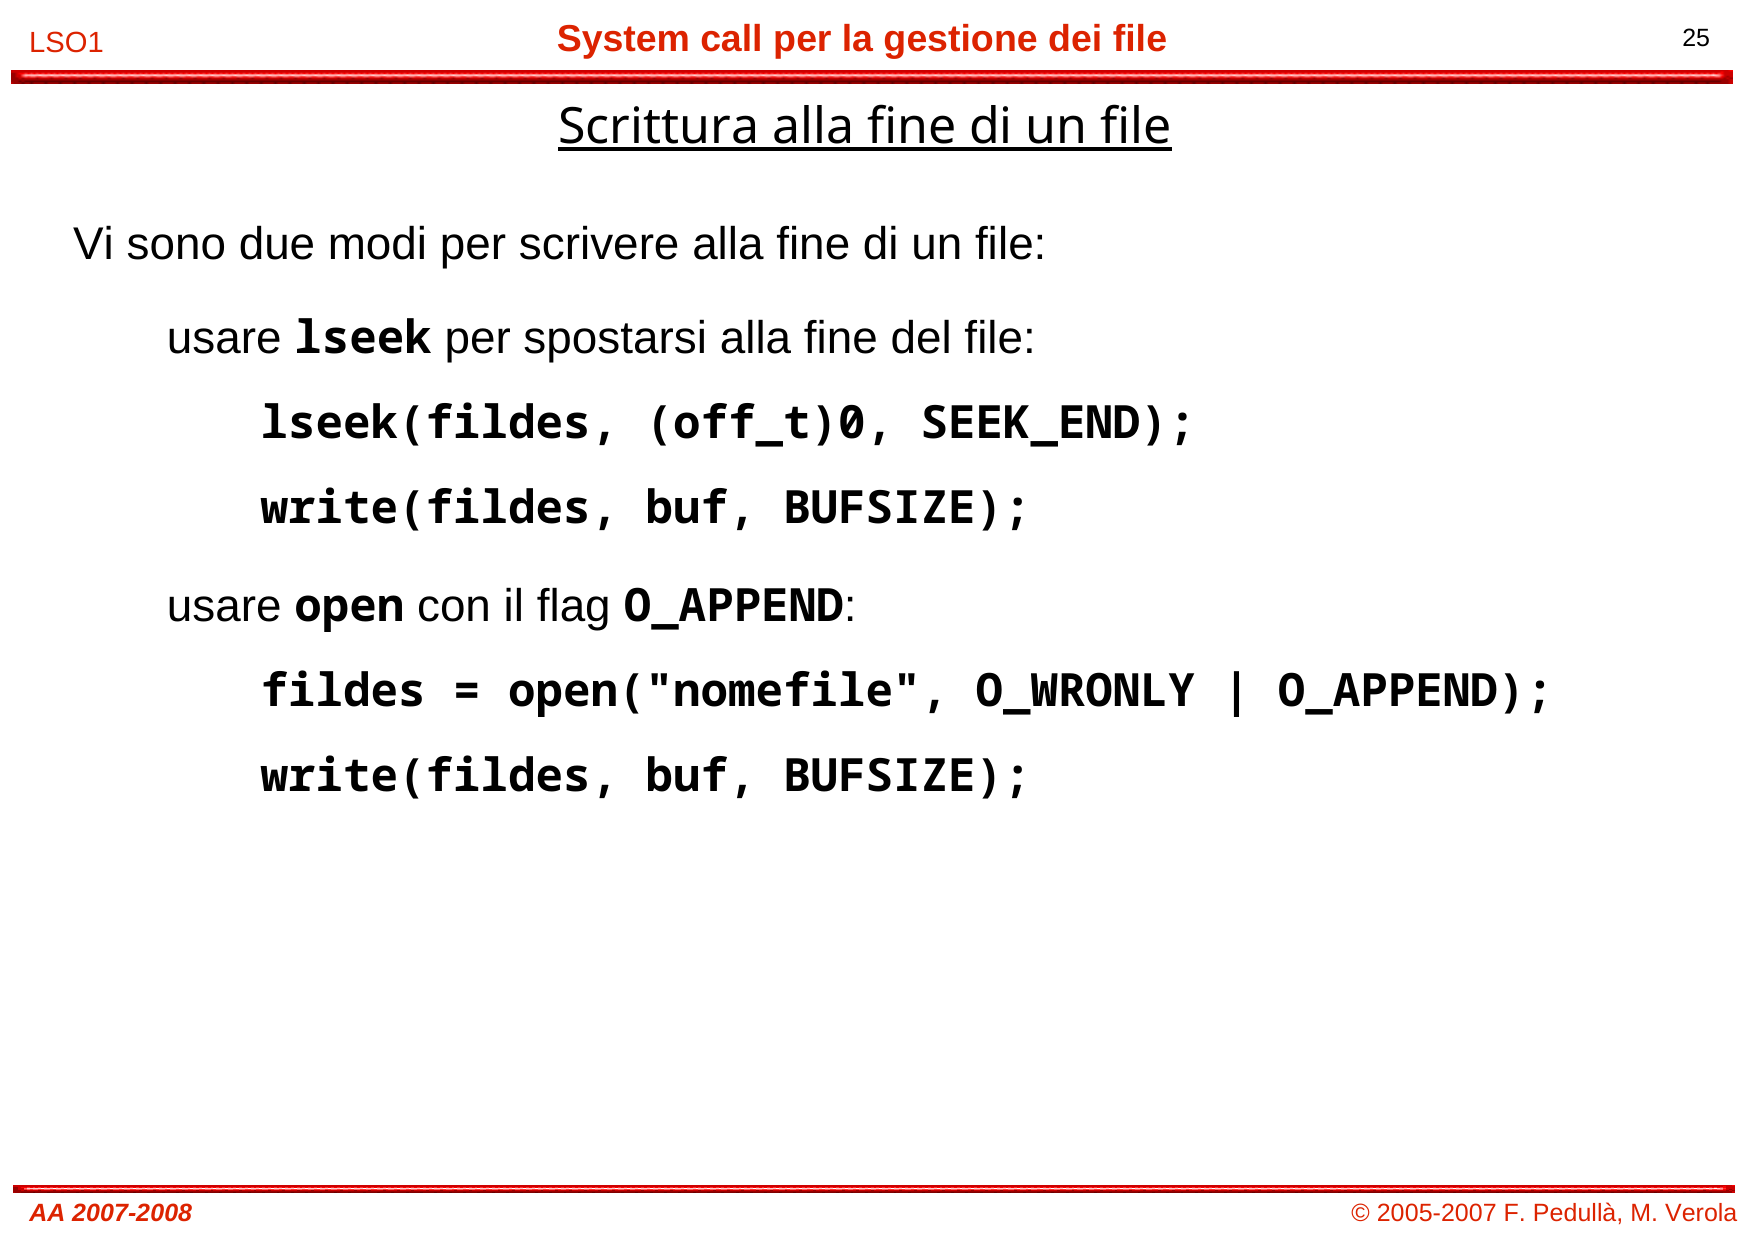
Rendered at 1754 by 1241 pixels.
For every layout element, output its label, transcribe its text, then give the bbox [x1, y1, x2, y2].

list Vi sono due modi per scrivere alla fine di un file: usare lseek per spostarsi alla fine del file: lseek(fildes, (off_t)0, SEEK_END); write(fildes, buf, BUFSIZE); usare open con il flag O_APPEND: fildes = open("nomefile", O_WRONLY | O_APPEND); write(fildes, buf, BUFSIZE); [58, 206, 1696, 841]
picture [11, 70, 1733, 84]
picture [13, 1185, 1735, 1193]
title Scrittura alla fine di un file [485, 78, 1246, 174]
